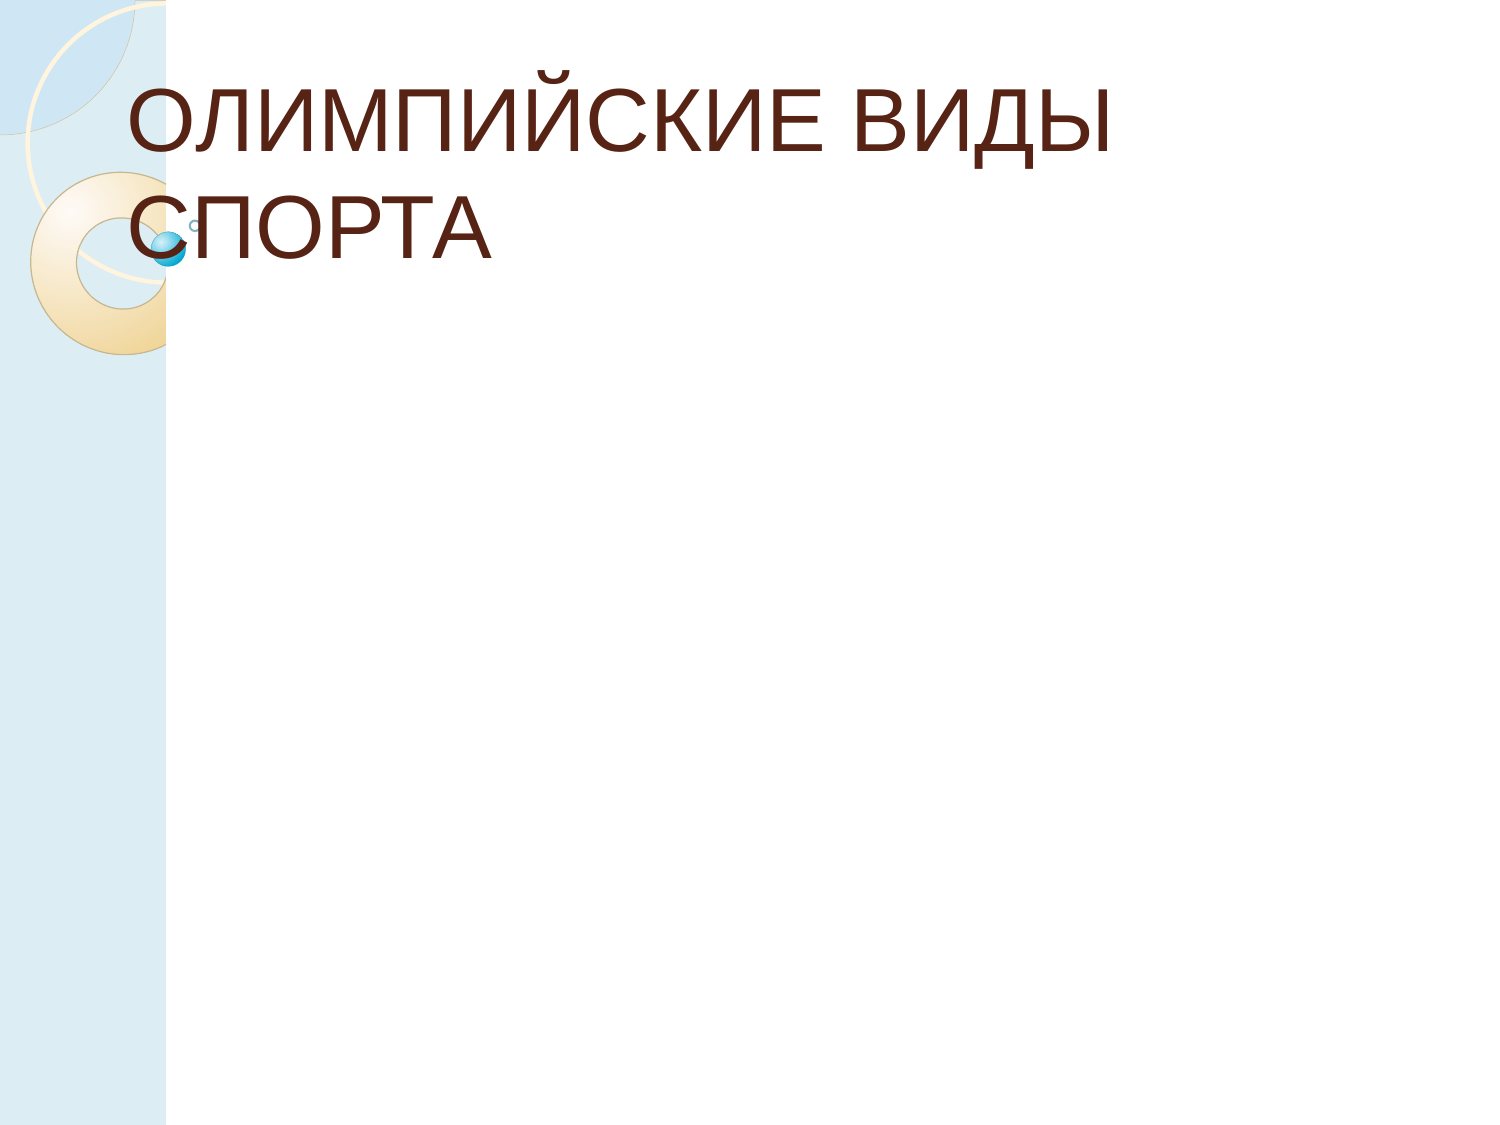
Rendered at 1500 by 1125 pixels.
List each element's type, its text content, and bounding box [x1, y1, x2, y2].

title ОЛИМПИЙСКИЕ ВИДЫ СПОРТА [112, 54, 1388, 347]
